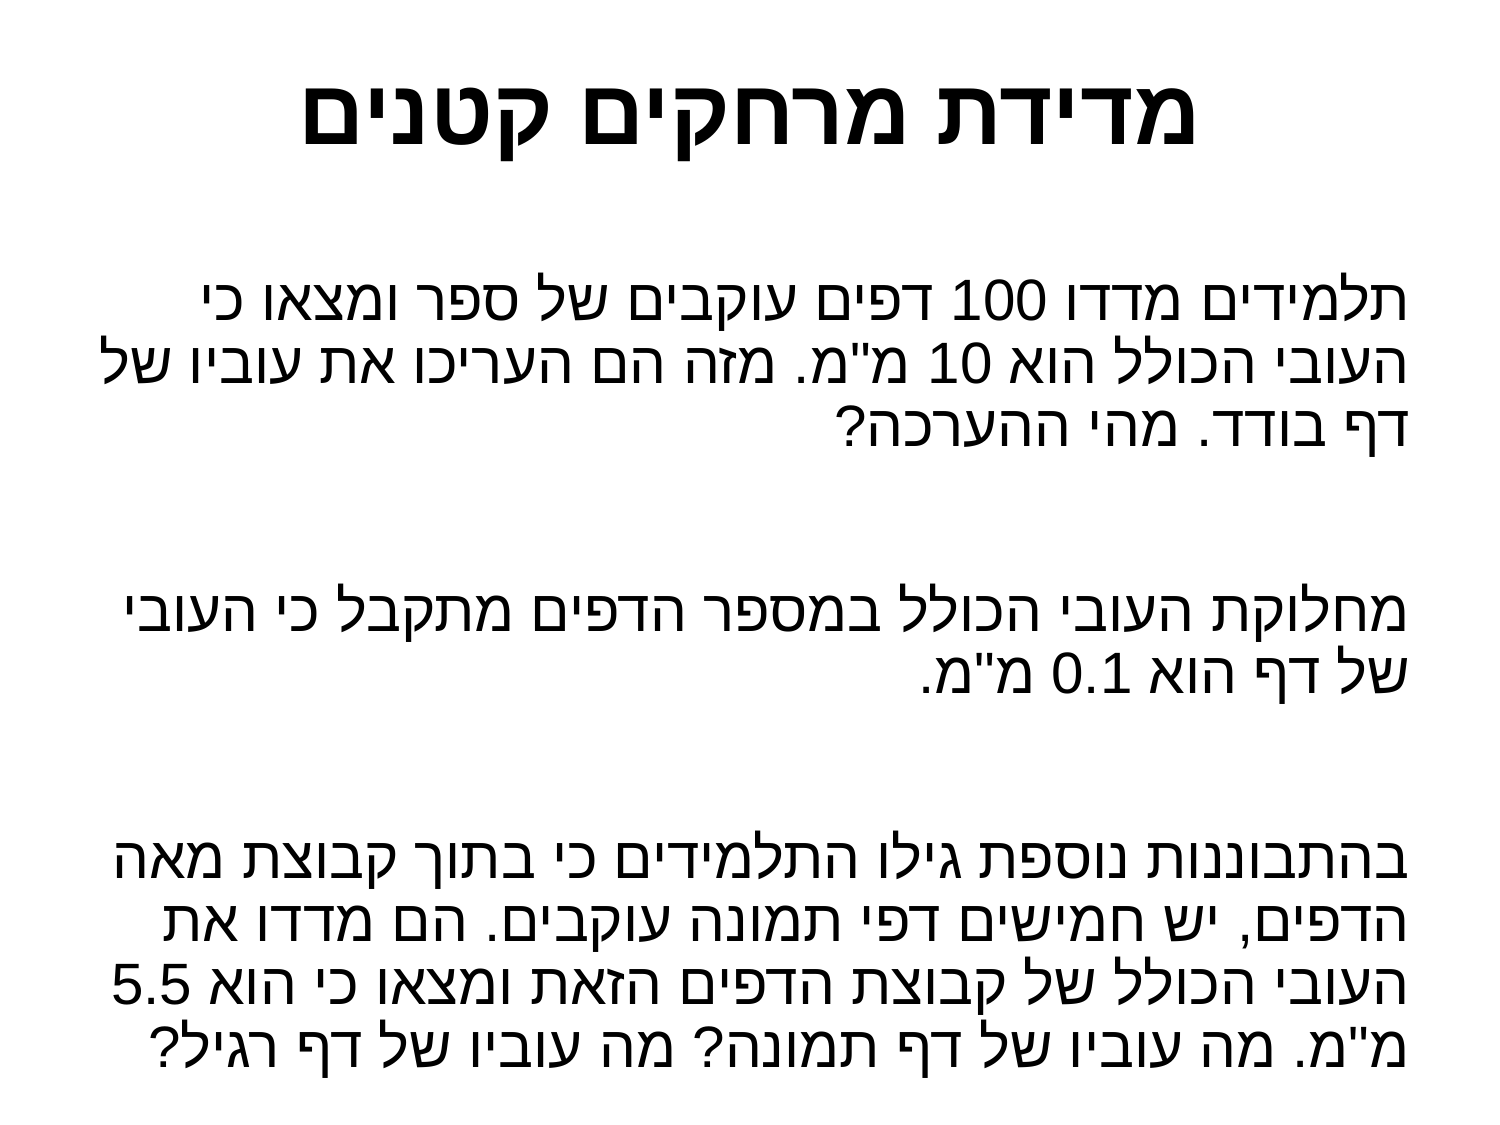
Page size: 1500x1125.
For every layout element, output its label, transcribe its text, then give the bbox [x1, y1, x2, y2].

title מדידת מרחקים קטנים [75, 45, 1425, 233]
list תלמידים מדדו 100 דפים עוקבים של ספר ומצאו כי העובי הכולל הוא 10 מ"מ. מזה הם העריכו את עוביו של דף בודד. מהי ההערכה? מחלוקת העובי הכולל במספר הדפים מתקבל כי העובי של דף הוא 0.1 מ"מ. בהתבוננות נוספת גילו התלמידים כי בתוך קבוצת מאה הדפים, יש חמישים דפי תמונה עוקבים. הם מדדו את העובי הכולל של קבוצת הדפים הזאת ומצאו כי הוא 5.5 מ"מ. מה עוביו של דף תמונה? מה עוביו של דף רגיל? מפעולת חילוק מתקבל כי עוביו של דף תמונה הוא 0.11 מ"מ. העובי הכולל של קבוצת הדפים הרגילים הוא 4.5 מ"מ, ולכן עוביו של כל דף הוא 0.9 מ"מ. מתברר כי המדידה של כלל מאה הדפים הניבה תוצאה שגויה לכל דף (0.1 מ"מ). האם בכל זאת יש לתוצאה הזאת משמעות? כן. זהו העובי הממוצע של דף בקבוצת מאה הדפים. אמנם אין אף דף שזה עוביו, אך זהו הממוצע. [75, 262, 1425, 1083]
